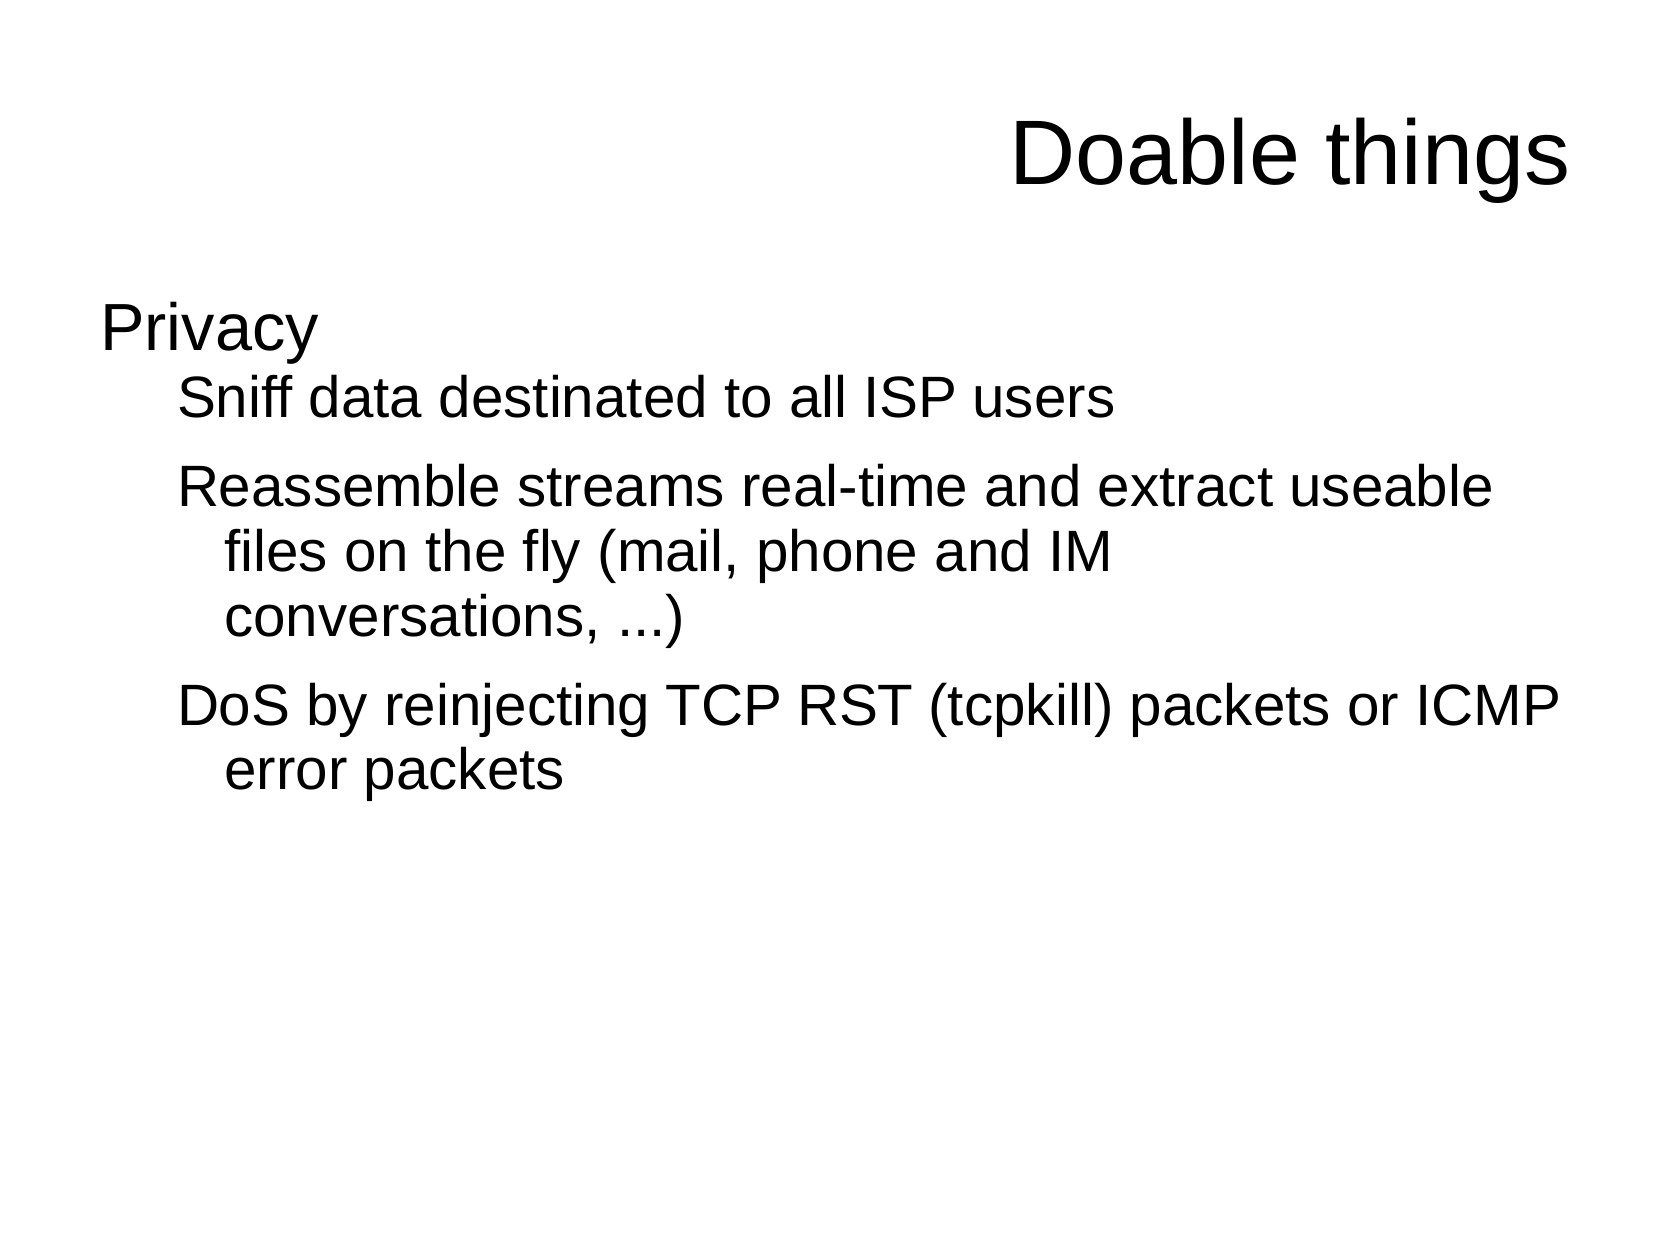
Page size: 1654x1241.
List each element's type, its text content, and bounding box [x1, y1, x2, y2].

title Doable things [82, 49, 1571, 257]
list Privacy Sniff data destinated to all ISP users Reassemble streams real-time and extract useable files on the fly (mail, phone and IM conversations, ...) DoS by reinjecting TCP RST (tcpkill) packets or ICMP error packets [82, 290, 1571, 1109]
